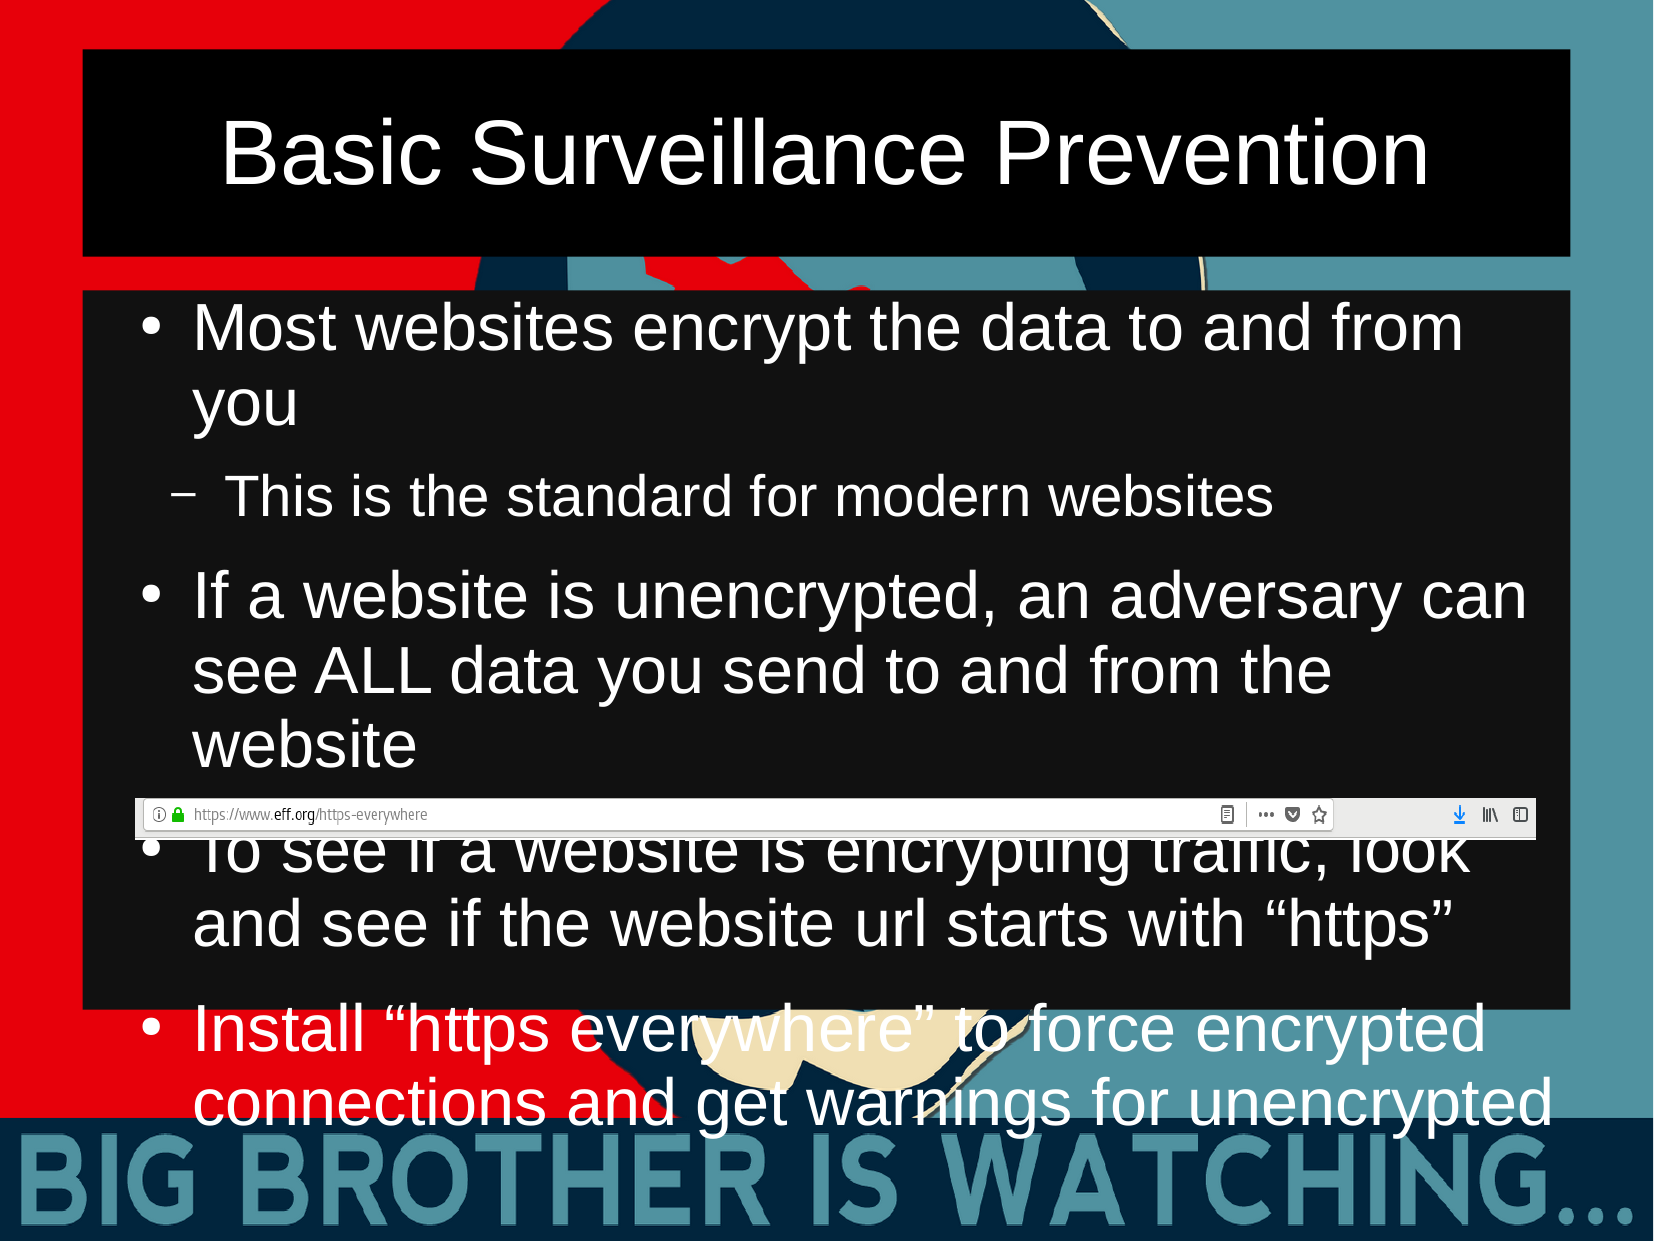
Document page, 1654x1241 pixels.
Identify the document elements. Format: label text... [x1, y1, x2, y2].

list Most websites encrypt the data to and from you This is the standard for modern websites If a website is unencrypted, an adversary can see ALL data you send to and from the website To see if a website is encrypting traffic, look and see if the website url starts with “https” Install “https everywhere” to force encrypted connections and get warnings for unencrypted [82, 290, 1571, 1010]
title Basic Surveillance Prevention [82, 49, 1571, 257]
picture [0, 0, 1654, 1241]
